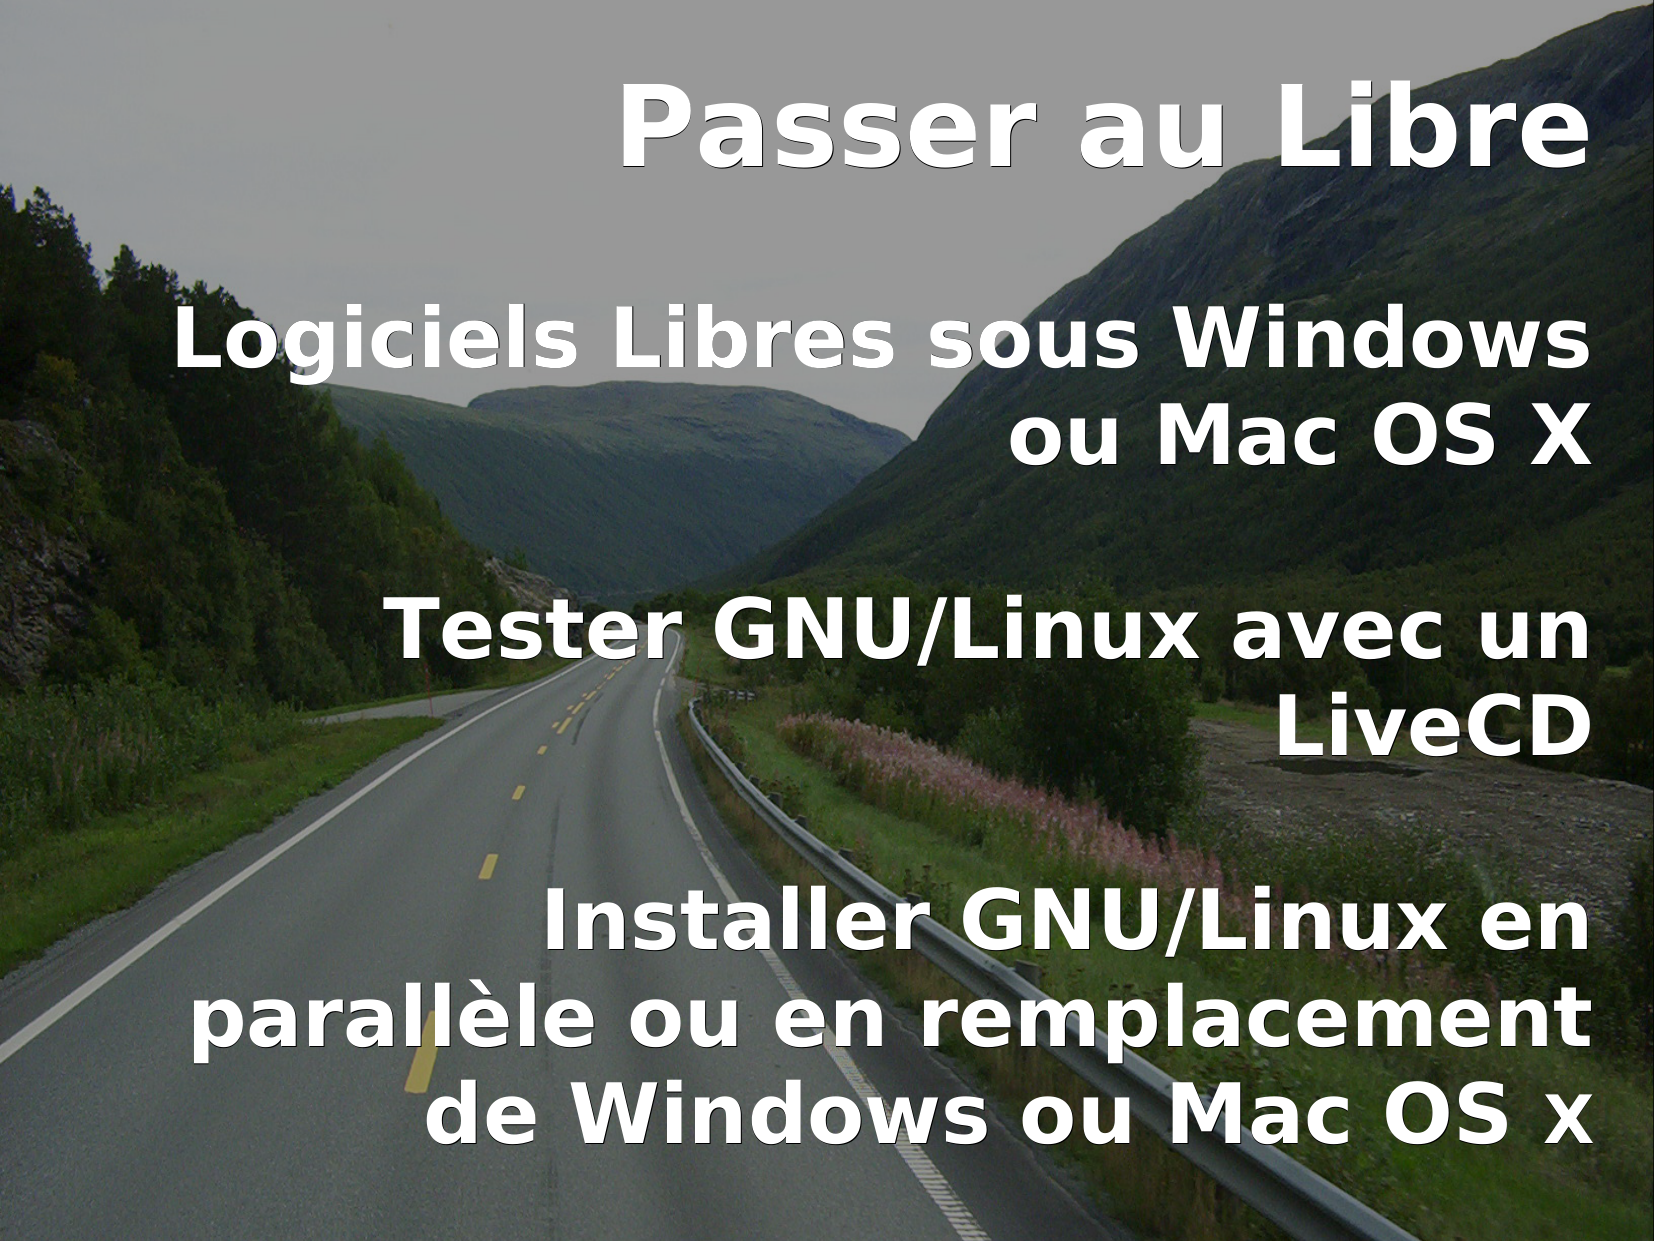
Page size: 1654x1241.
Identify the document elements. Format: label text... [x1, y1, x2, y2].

text_box Passer au Libre Logiciels Libres sous Windows ou Mac OS X Tester GNU/Linux avec un LiveCD Installer GNU/Linux en parallèle ou en remplacement de Windows ou Mac OS X [147, 54, 1610, 1171]
picture [0, 0, 1654, 1241]
